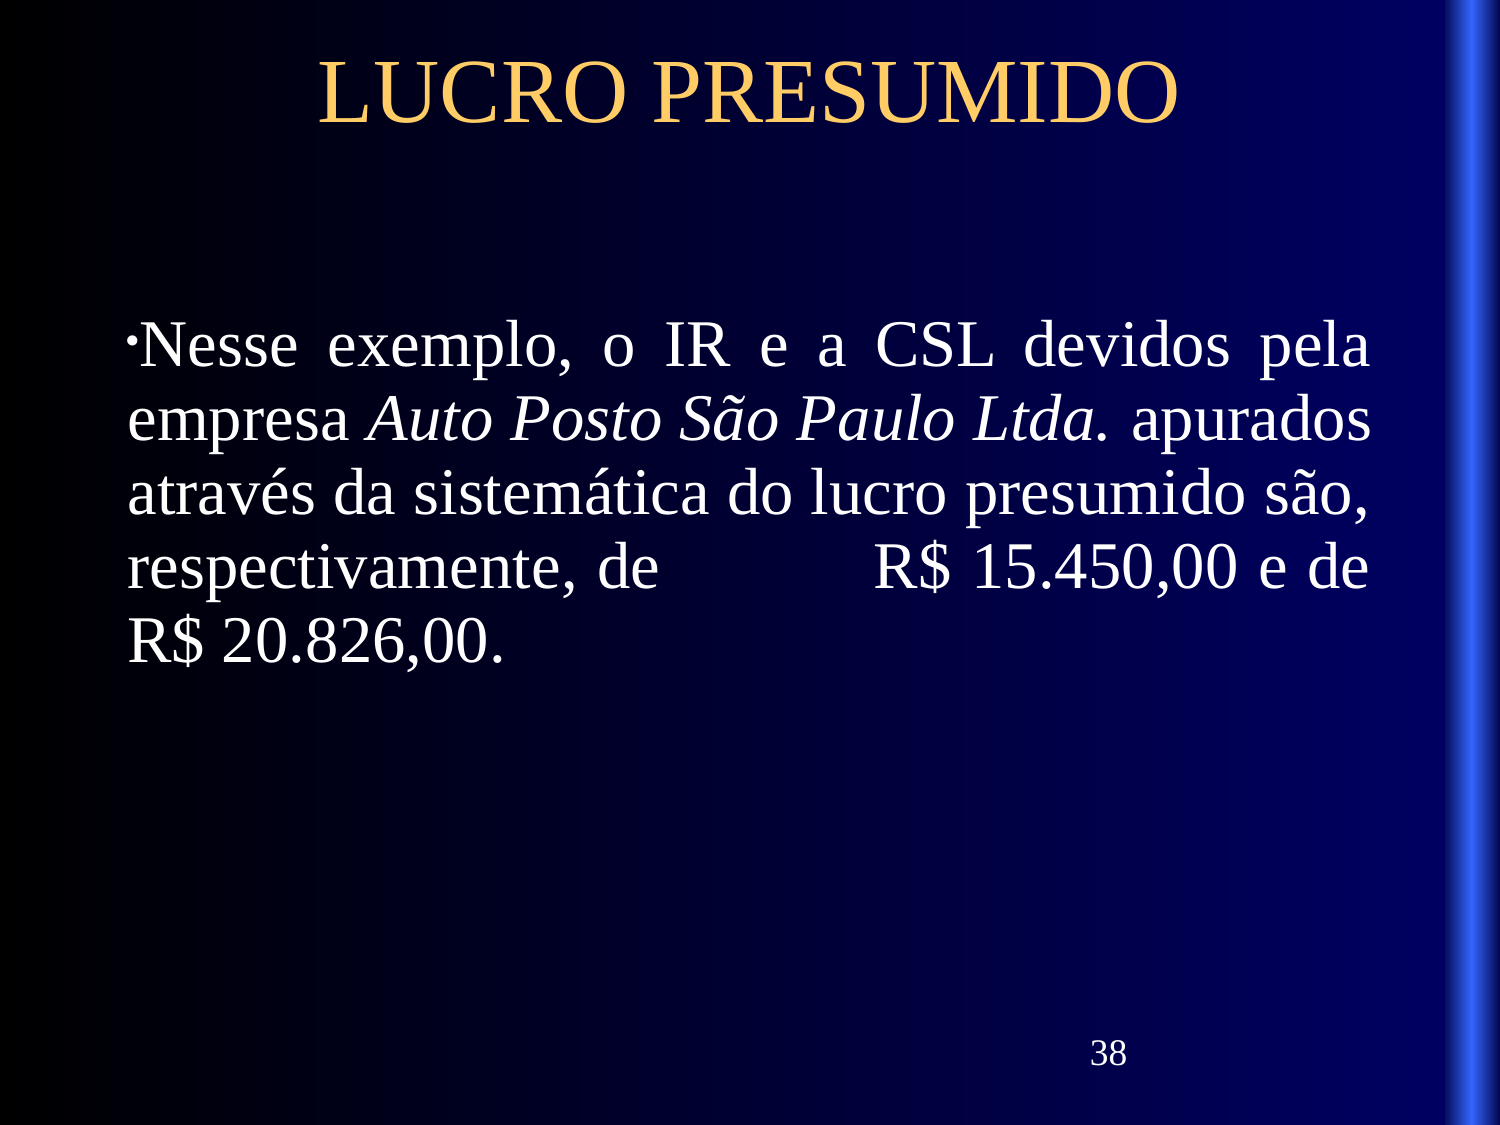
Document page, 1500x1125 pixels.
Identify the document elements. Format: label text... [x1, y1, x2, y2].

title LUCRO PRESUMIDO [112, 23, 1388, 211]
text_box Nesse exemplo, o IR e a CSL devidos pela empresa Auto Posto São Paulo Ltda. apurados através da sistemática do lucro presumido são, respectivamente, de R$ 15.450,00 e de R$ 20.826,00. [112, 212, 1388, 1026]
